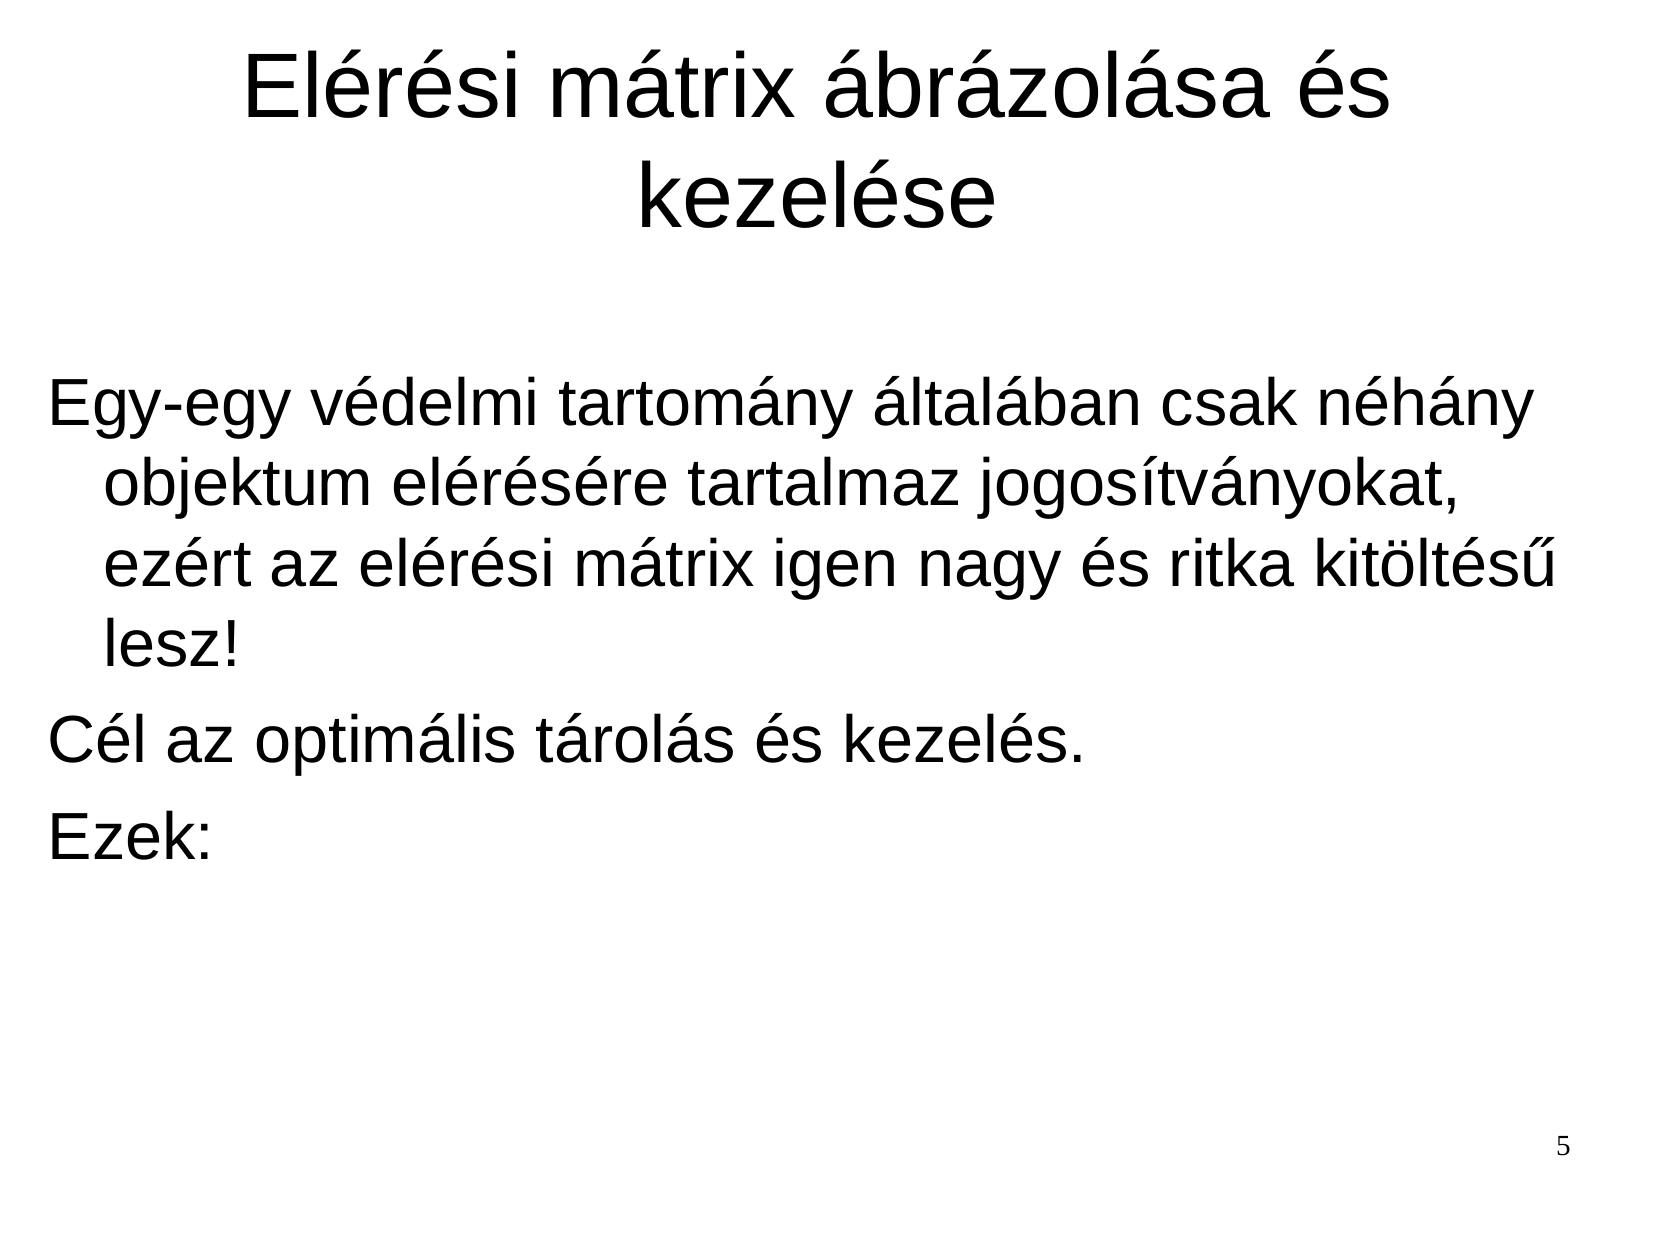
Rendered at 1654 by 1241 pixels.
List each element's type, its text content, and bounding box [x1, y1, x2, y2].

list Egy-egy védelmi tartomány általában csak néhány objektum elérésére tartalmaz jogosítványokat, ezért az elérési mátrix igen nagy és ritka kitöltésű lesz! Cél az optimális tárolás és kezelés. Ezek: [32, 351, 1607, 994]
title Elérési mátrix ábrázolása és kezelése [115, 32, 1521, 240]
